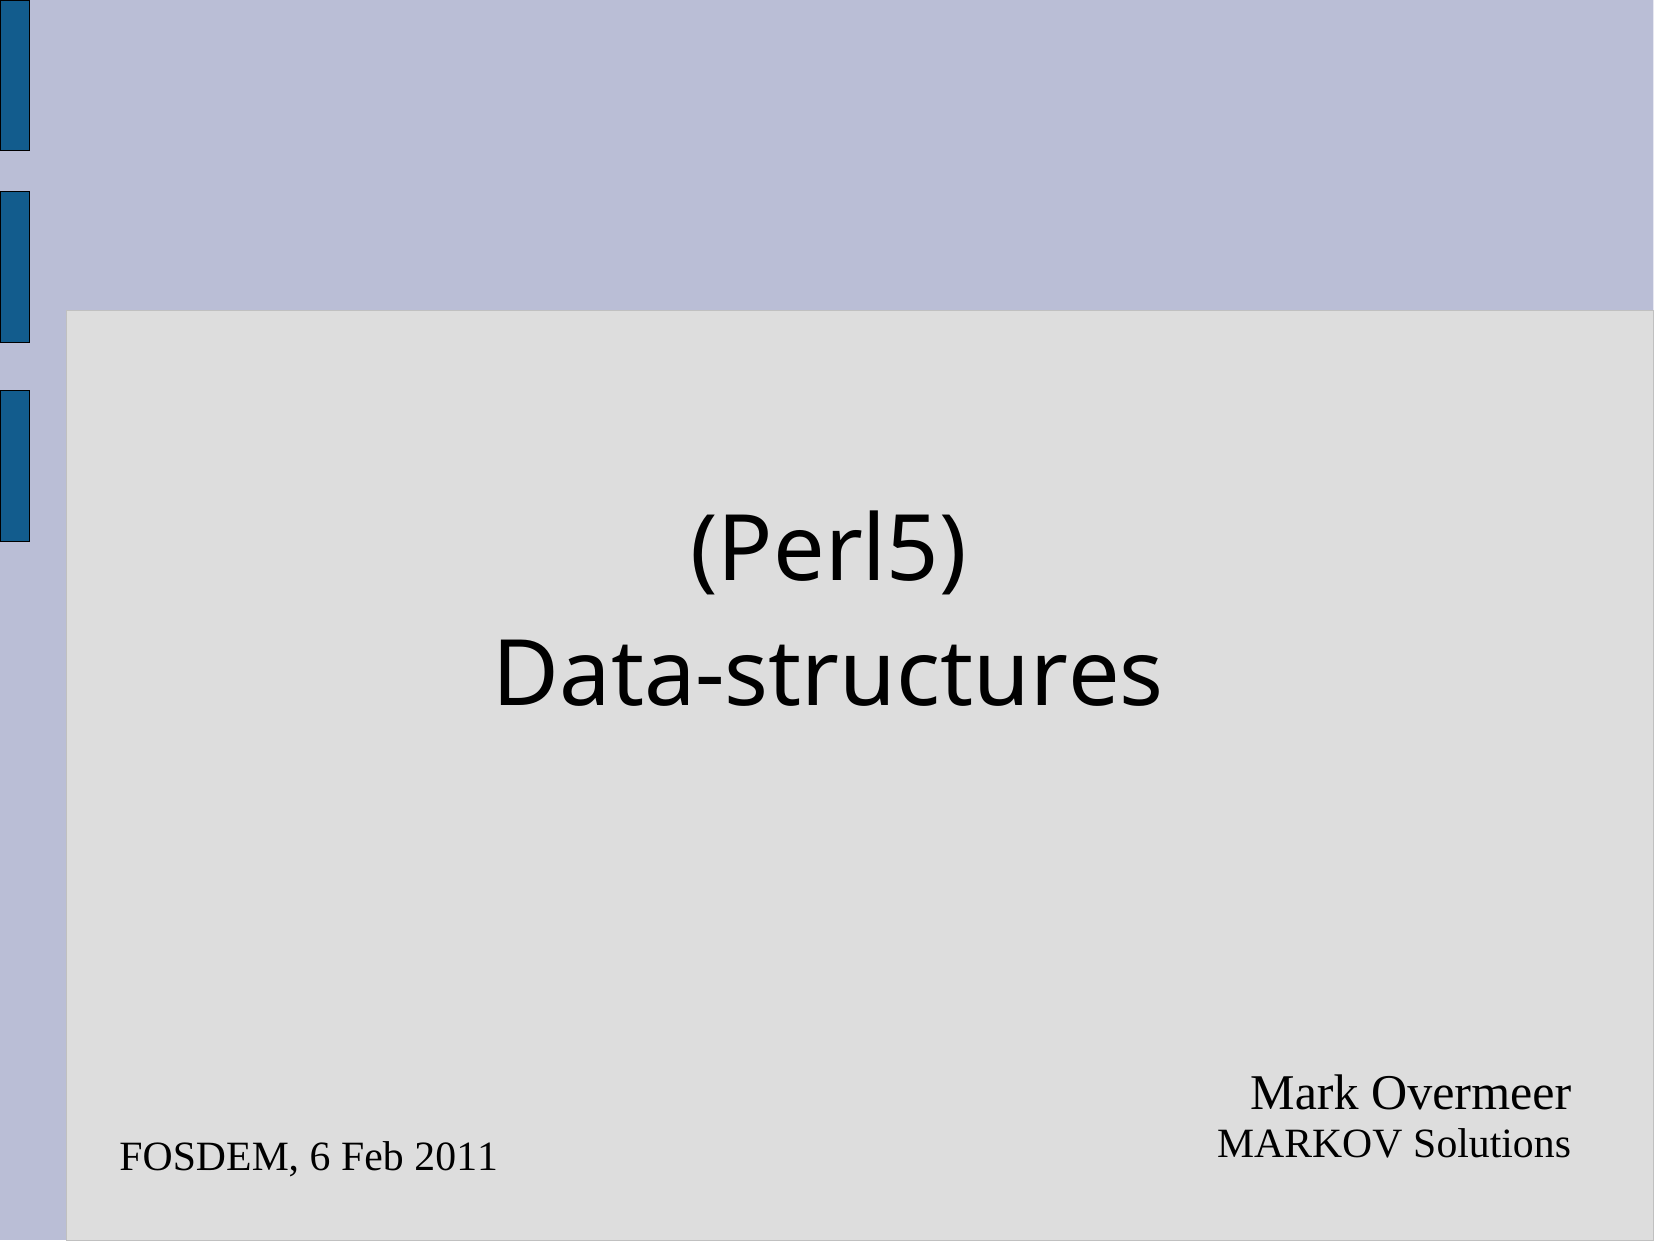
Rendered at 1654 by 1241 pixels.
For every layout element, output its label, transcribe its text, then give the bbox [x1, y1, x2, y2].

text_box (Perl5) Data-structures [121, 344, 1536, 870]
text_box FOSDEM, 6 Feb 2011 [119, 1132, 714, 1185]
text_box Mark Overmeer MARKOV Solutions [1217, 1064, 1585, 1178]
